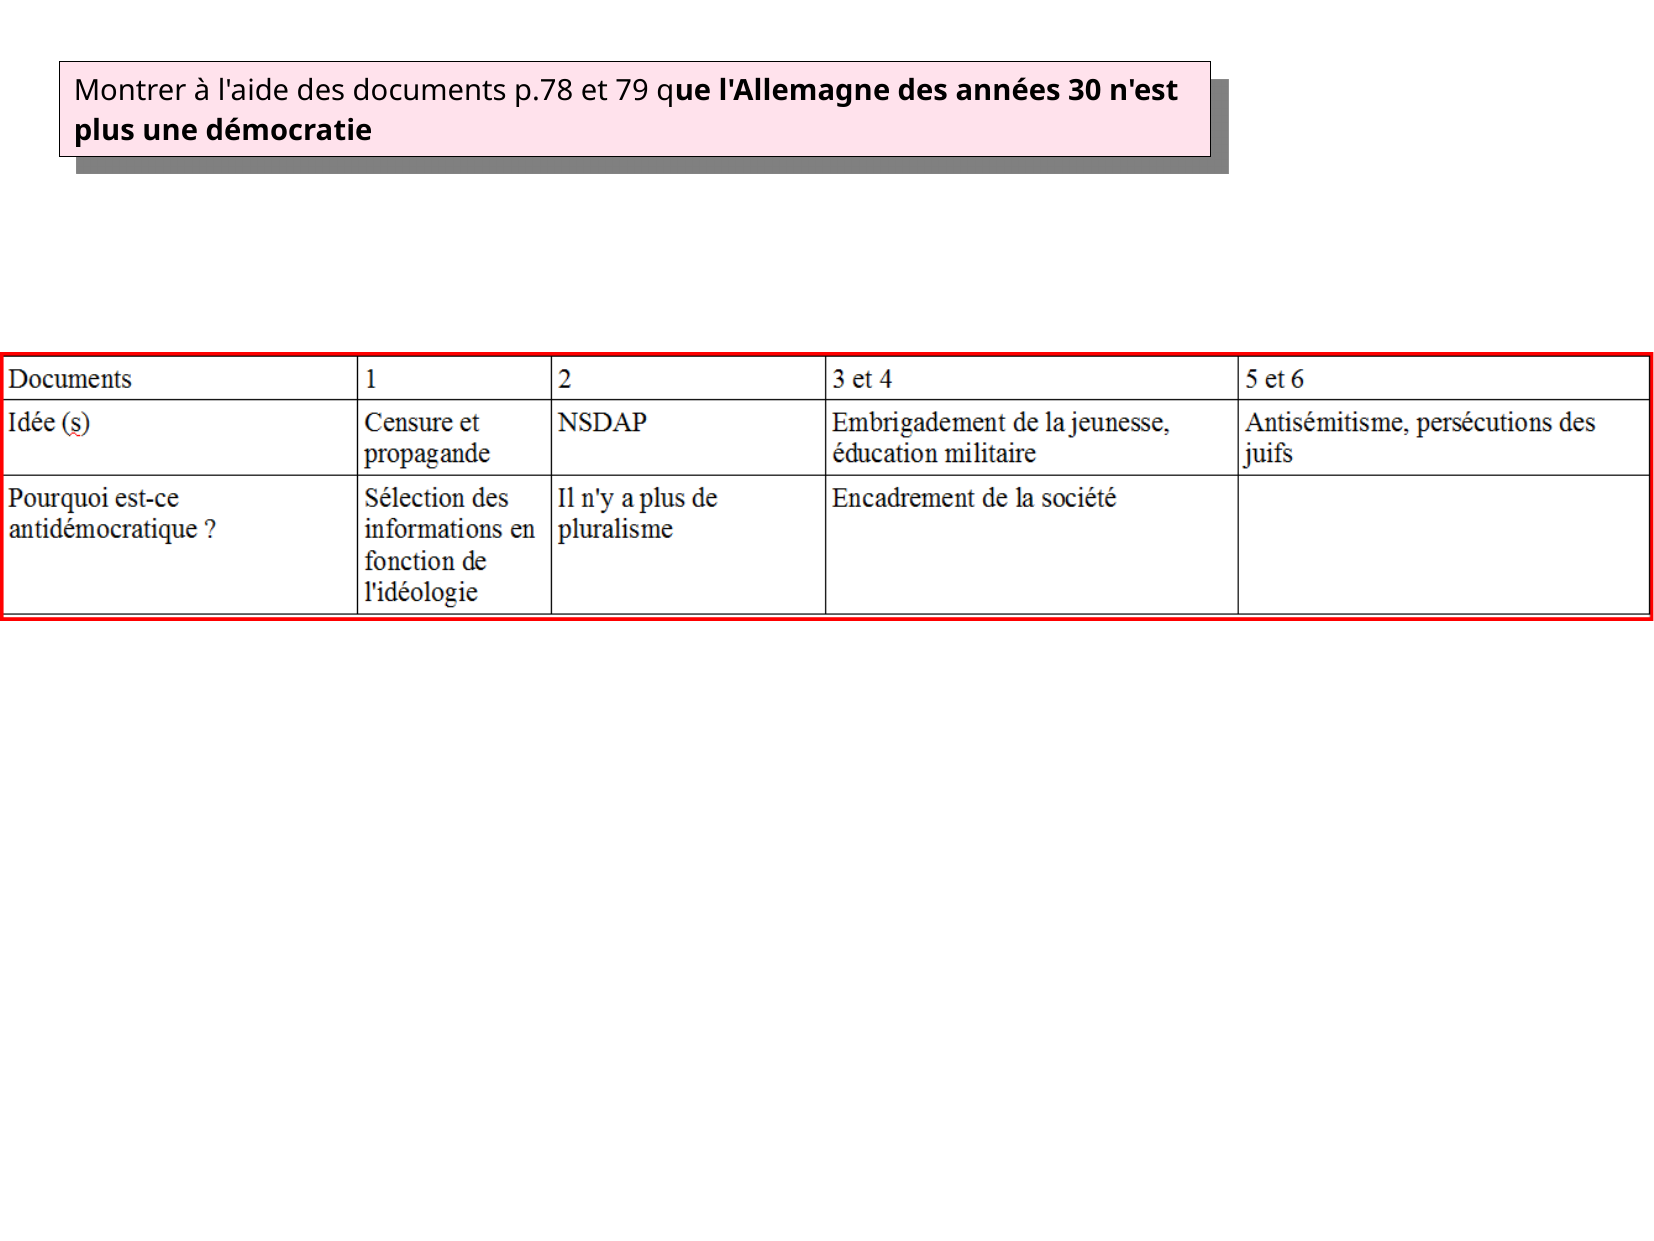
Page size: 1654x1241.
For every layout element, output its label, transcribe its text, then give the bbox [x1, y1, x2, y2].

text_box Montrer à l'aide des documents p.78 et 79 que l'Allemagne des années 30 n'est plus une démocratie [59, 61, 1211, 147]
picture [0, 352, 1654, 621]
